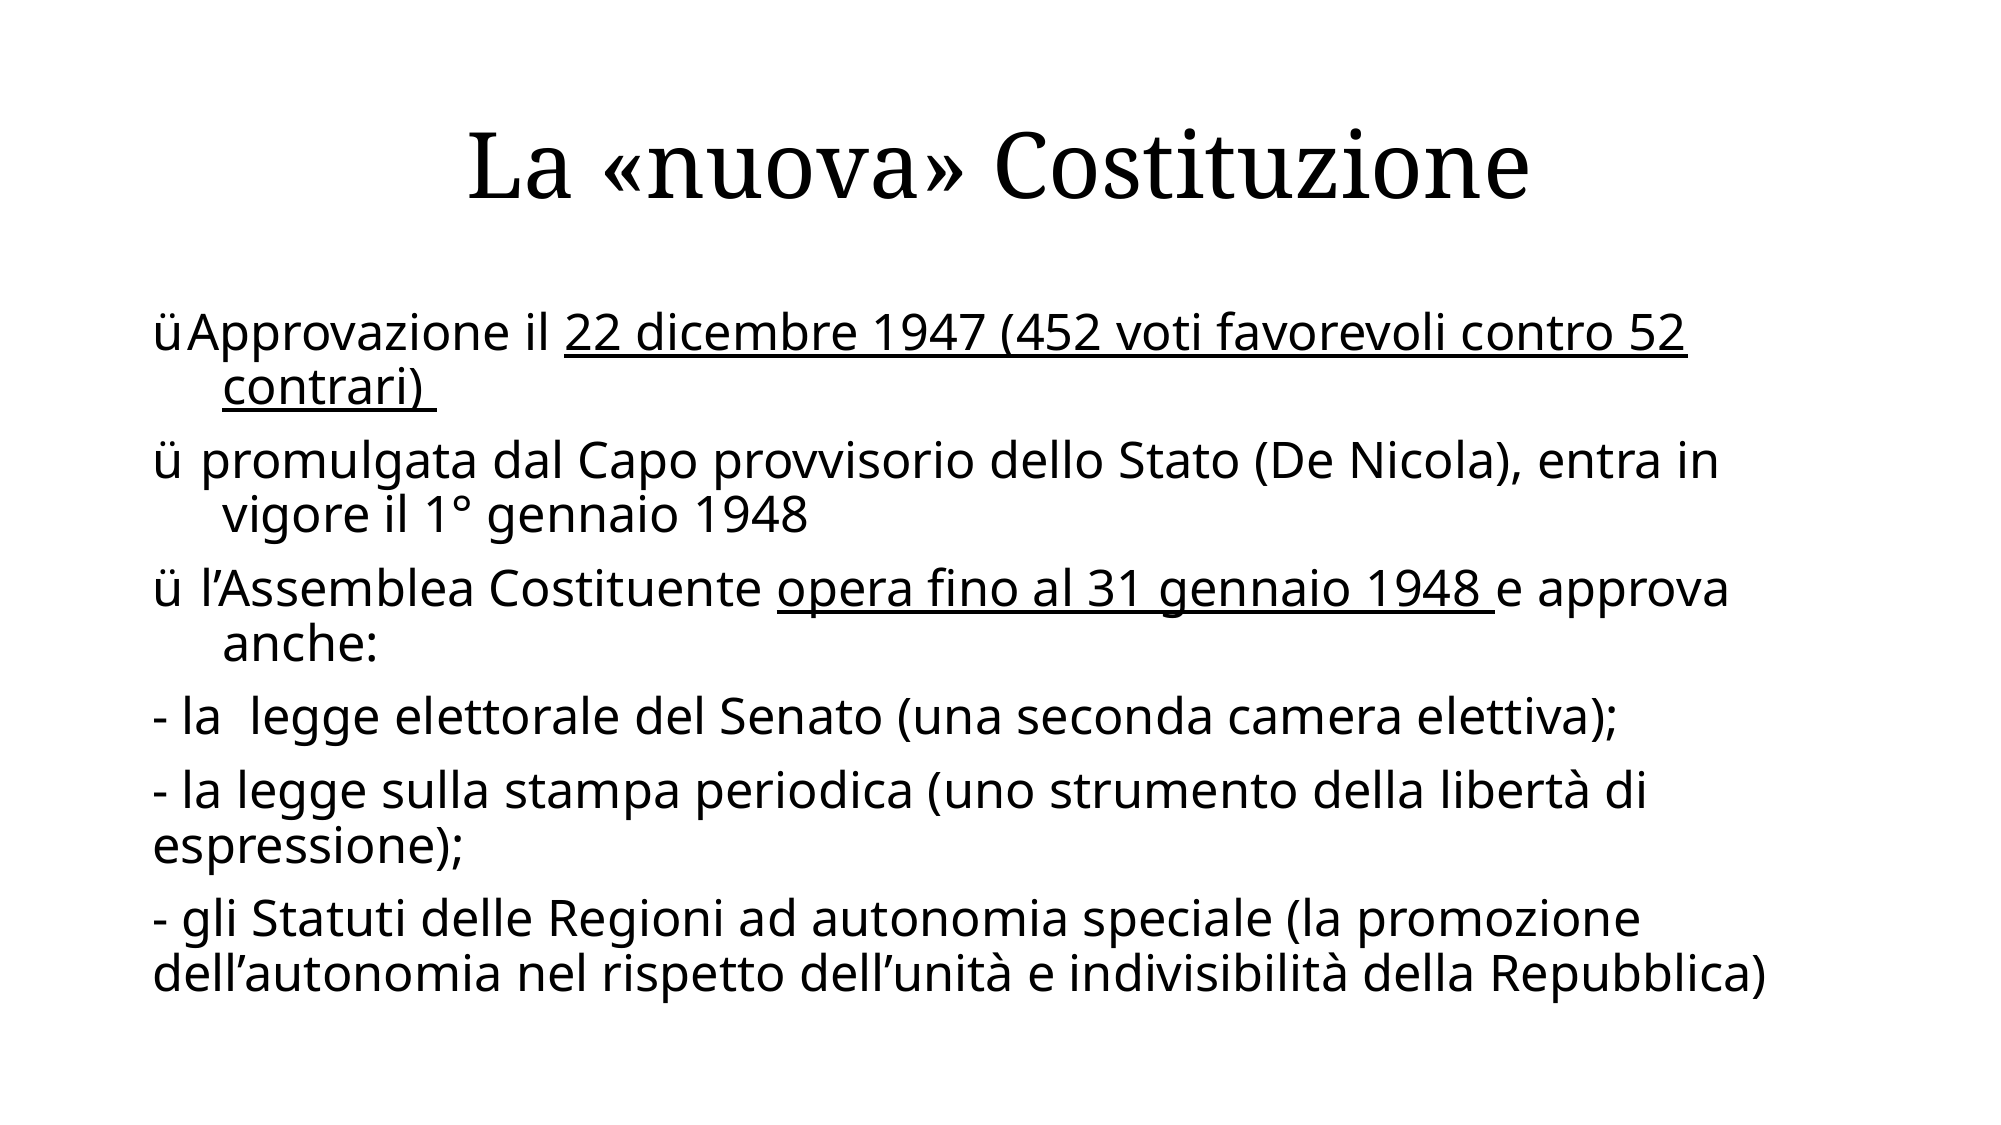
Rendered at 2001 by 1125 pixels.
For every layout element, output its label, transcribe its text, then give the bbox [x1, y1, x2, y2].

title La «nuova» Costituzione [137, 59, 1863, 278]
list Approvazione il 22 dicembre 1947 (452 voti favorevoli contro 52 contrari) promulgata dal Capo provvisorio dello Stato (De Nicola), entra in vigore il 1° gennaio 1948 l’Assemblea Costituente opera fino al 31 gennaio 1948 e approva anche: - la legge elettorale del Senato (una seconda camera elettiva); - la legge sulla stampa periodica (uno strumento della libertà di espressione); - gli Statuti delle Regioni ad autonomia speciale (la promozione dell’autonomia nel rispetto dell’unità e indivisibilità della Repubblica) [137, 299, 1863, 1014]
